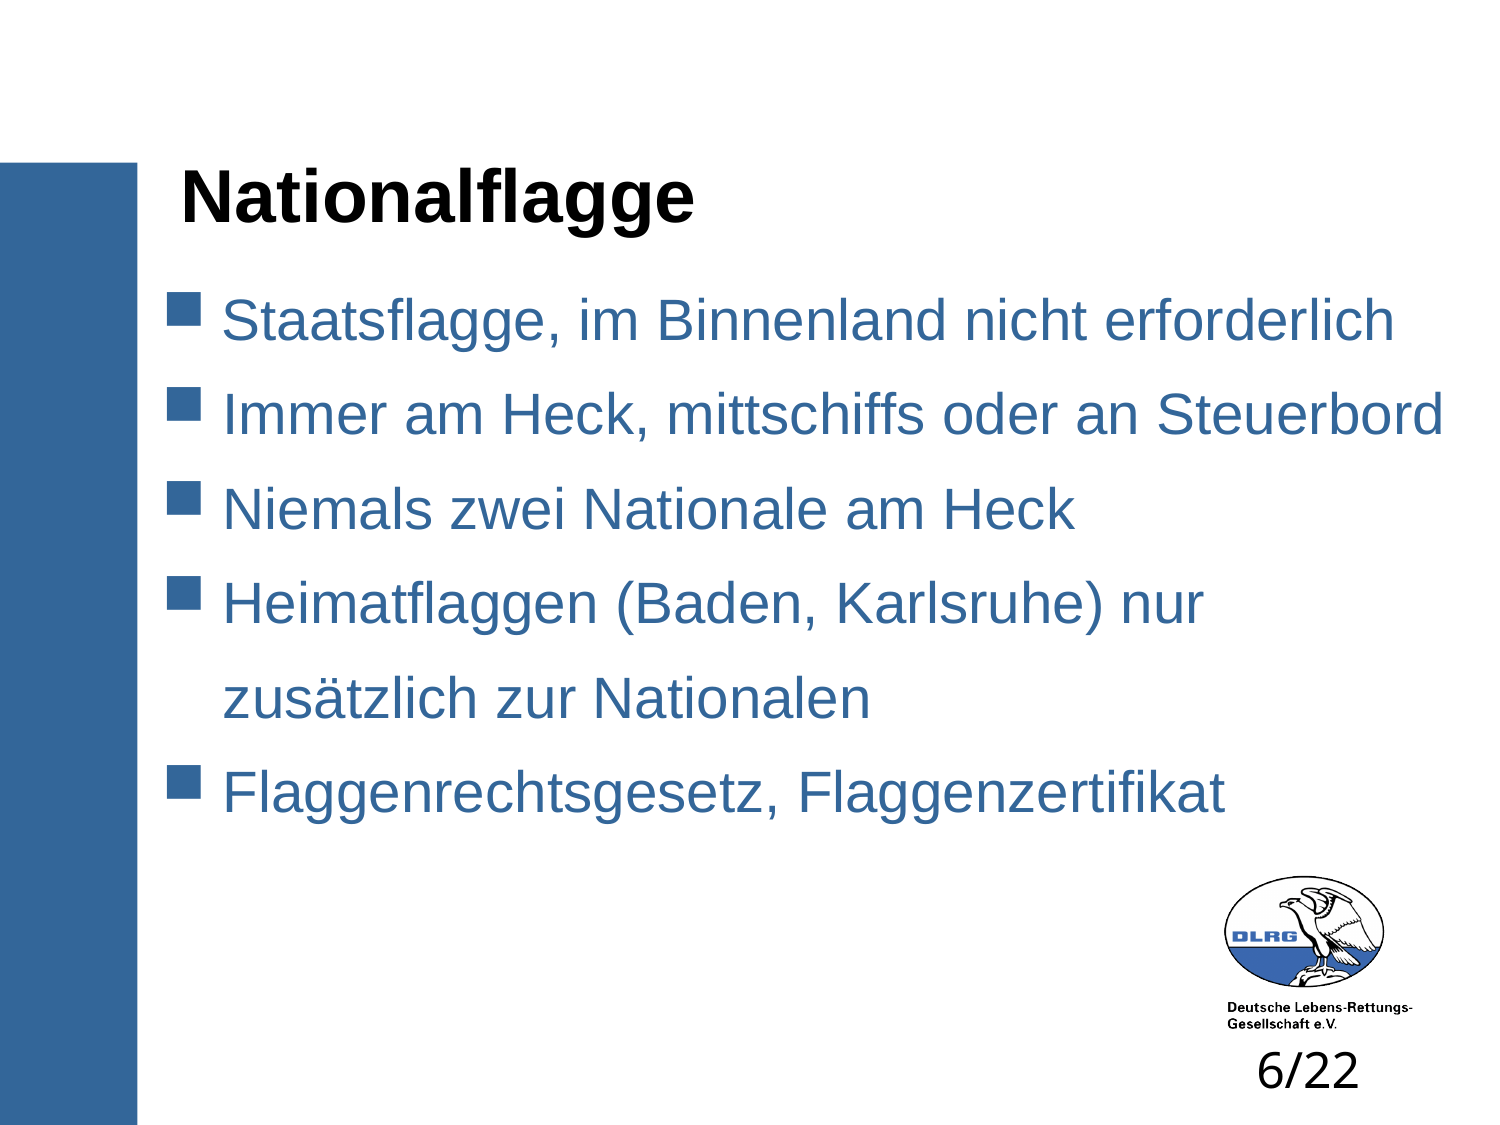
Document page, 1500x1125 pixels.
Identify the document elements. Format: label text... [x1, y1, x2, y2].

picture [1224, 889, 1413, 1030]
text_box <Nummer>/22 [1241, 1030, 1500, 1107]
text_box Nationalflagge [165, 131, 1062, 253]
text_box Staatsflagge, im Binnenland nicht erforderlich Immer am Heck, mittschiffs oder an Steuerbord Niemals zwei Nationale am Heck Heimatflaggen (Baden, Karlsruhe) nur zusätzlich zur Nationalen Flaggenrechtsgesetz, Flaggenzertifikat [147, 249, 1465, 889]
